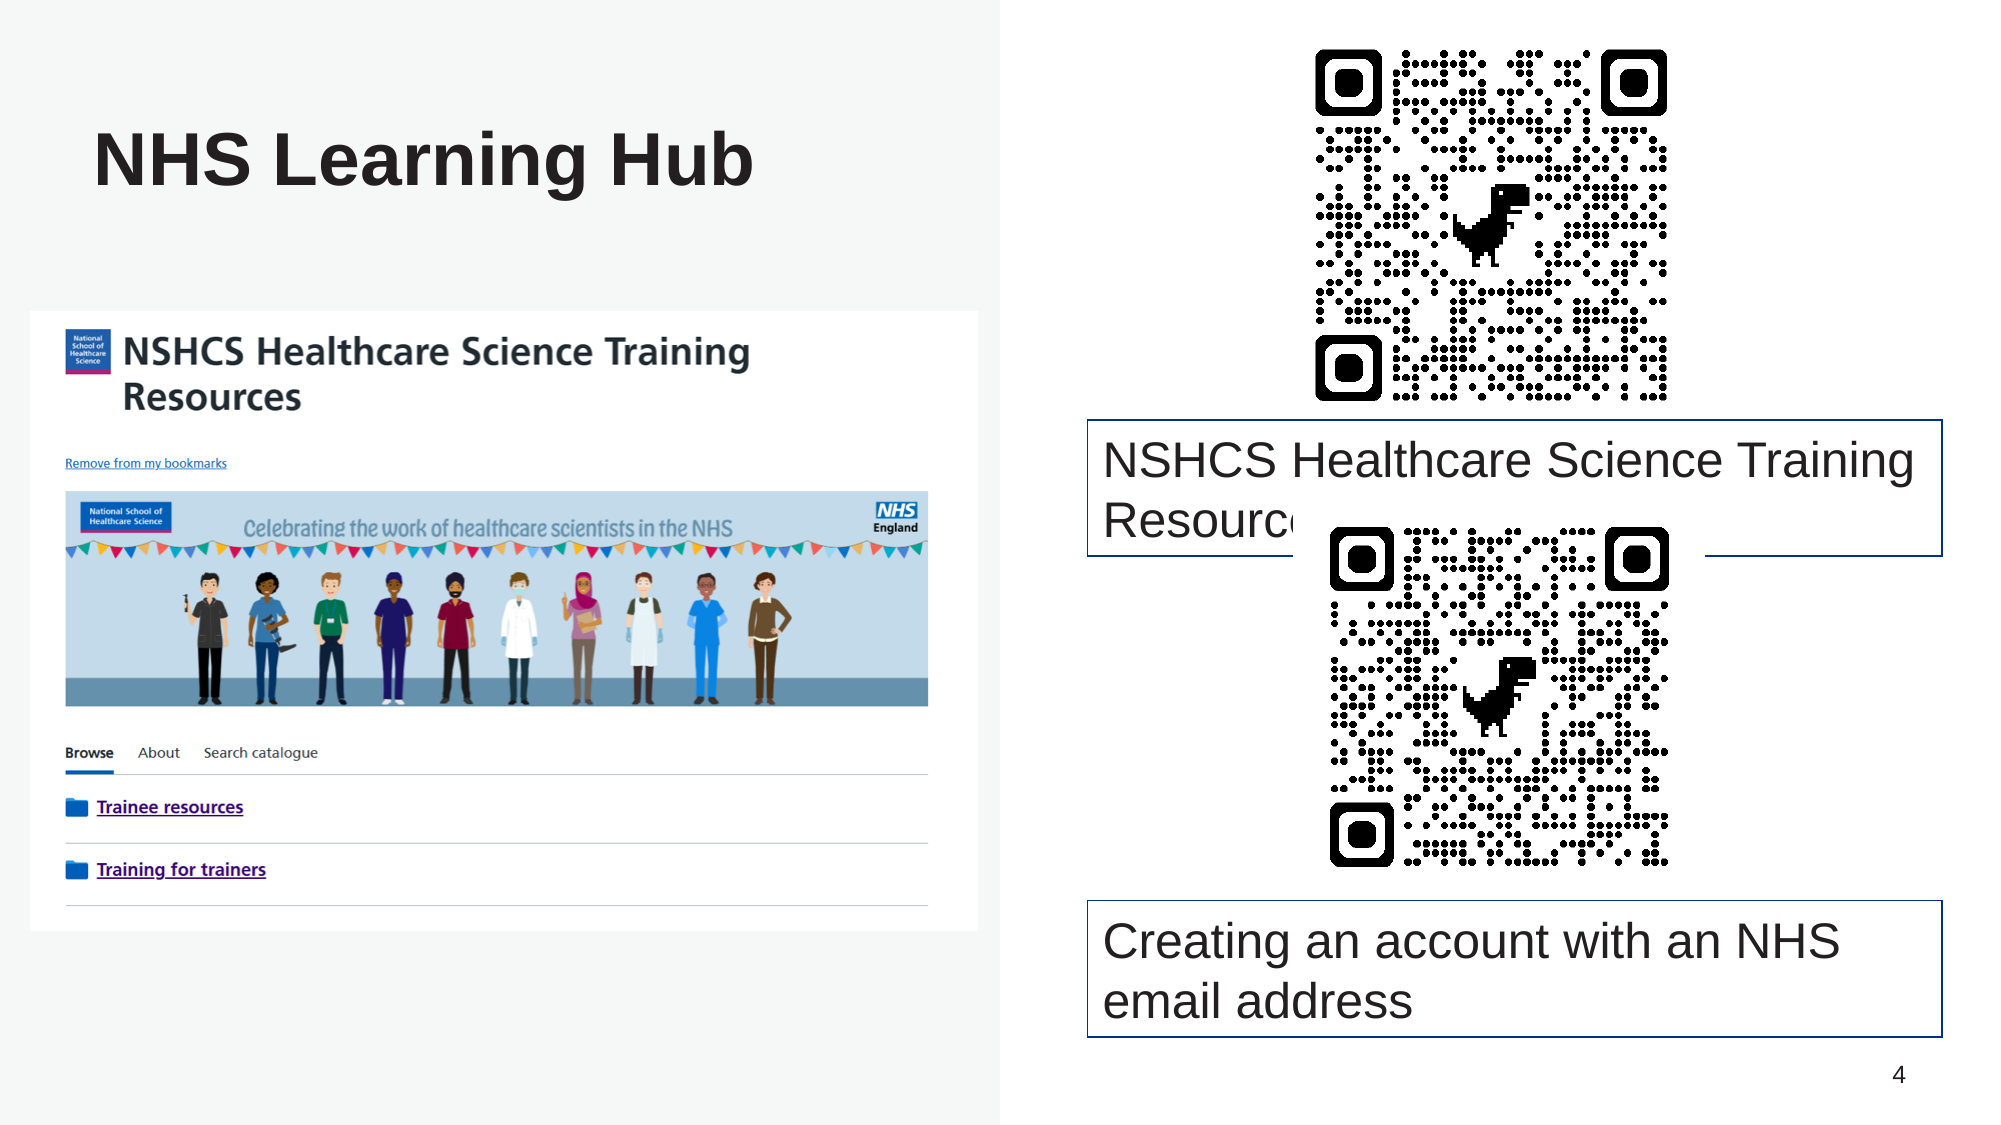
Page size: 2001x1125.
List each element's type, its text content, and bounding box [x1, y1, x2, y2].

title NHS Learning Hub [78, 105, 885, 311]
picture [1293, 490, 1705, 900]
text_box Creating an account with an NHS email address [1087, 900, 1942, 1037]
picture [30, 311, 978, 931]
text_box NSHCS Healthcare Science Training Resources [1087, 419, 1942, 557]
picture [1277, 11, 1705, 419]
